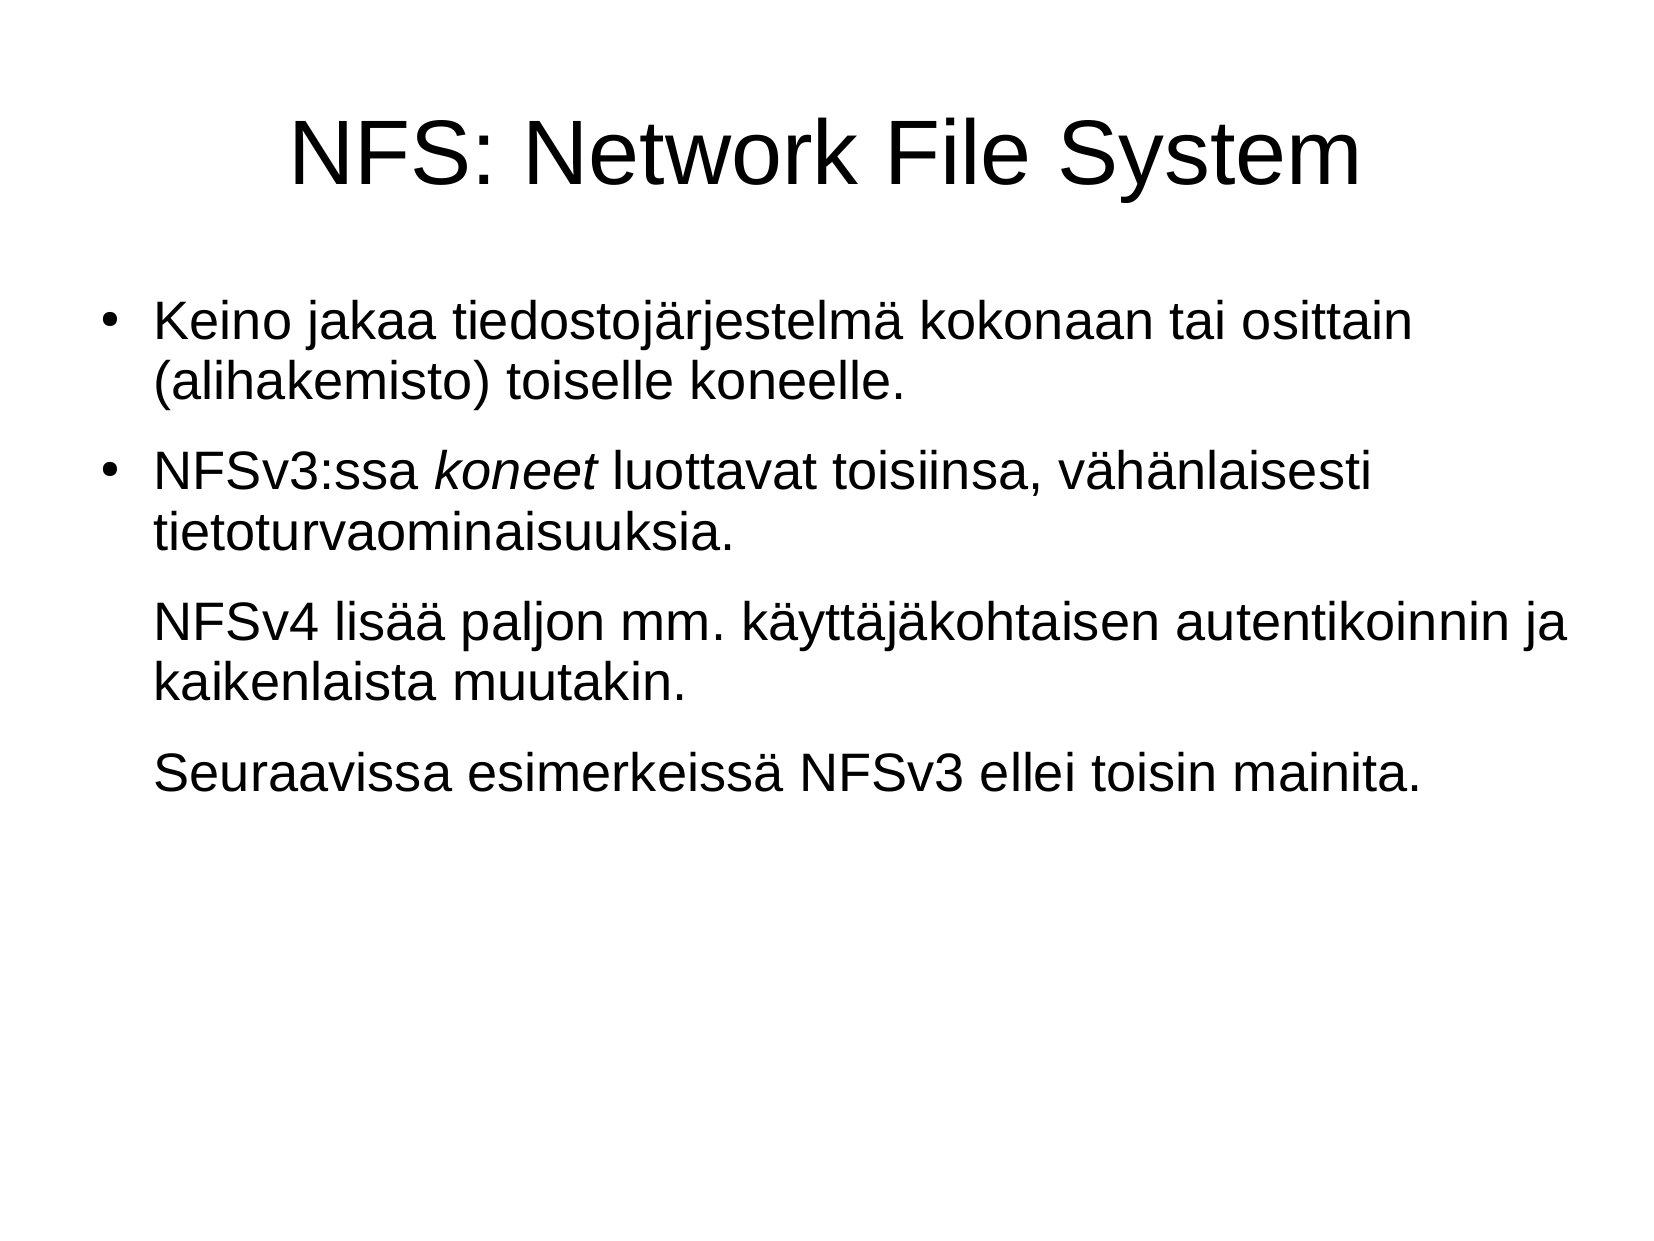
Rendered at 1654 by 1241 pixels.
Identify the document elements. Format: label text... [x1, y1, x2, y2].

list Keino jakaa tiedostojärjestelmä kokonaan tai osittain (alihakemisto) toiselle koneelle. NFSv3:ssa koneet luottavat toisiinsa, vähänlaisesti tietoturvaominaisuuksia. NFSv4 lisää paljon mm. käyttäjäkohtaisen autentikoinnin ja kaikenlaista muutakin. Seuraavissa esimerkeissä NFSv3 ellei toisin mainita. [82, 290, 1571, 1010]
title NFS: Network File System [82, 49, 1571, 257]
